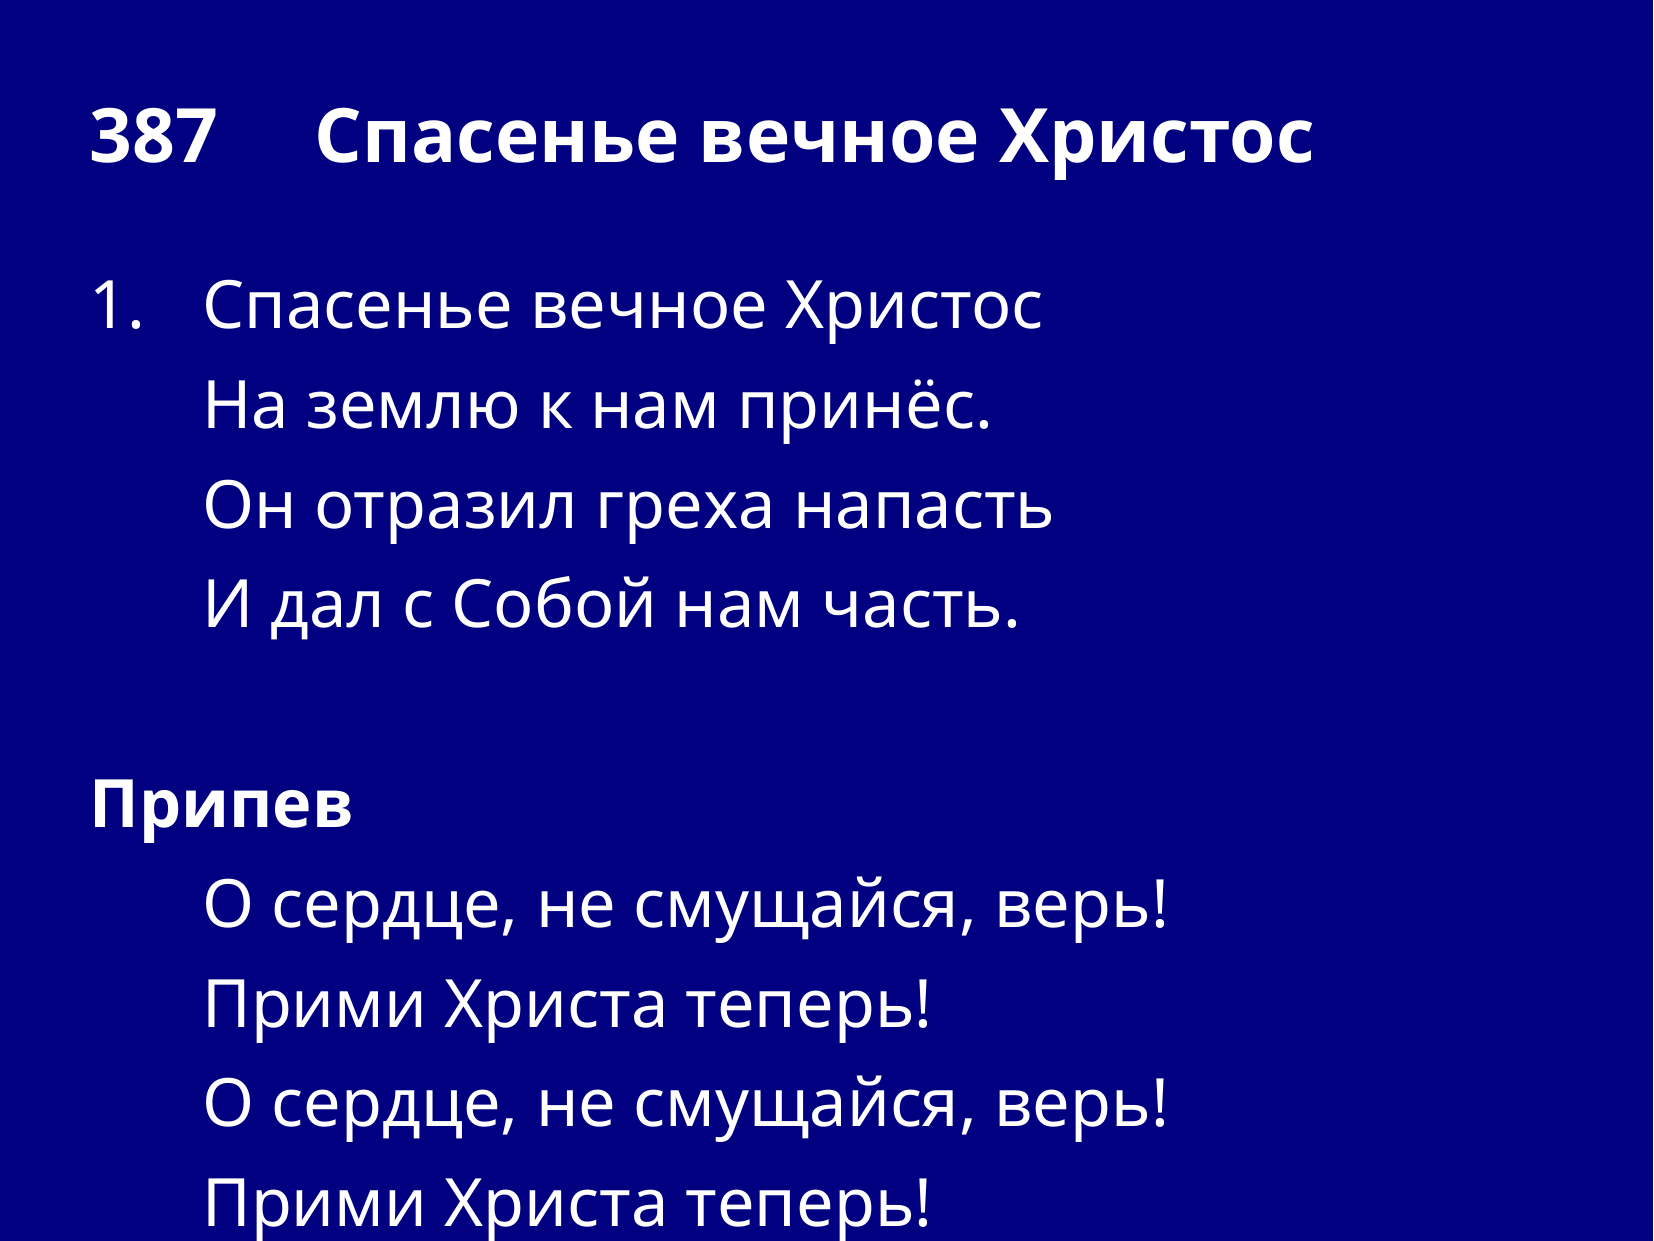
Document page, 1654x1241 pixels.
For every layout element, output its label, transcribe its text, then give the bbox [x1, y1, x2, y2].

text_box 1. Спасенье вечное Христос На землю к нам принёс. Он отразил греха напасть И дал с Собой нам часть. Припев О сердце, не смущайся, верь! Прими Христа теперь! О сердце, не смущайся, верь! Прими Христа теперь! [75, 188, 1576, 1163]
text_box 387 Спасенье вечное Христос [75, 75, 1576, 188]
